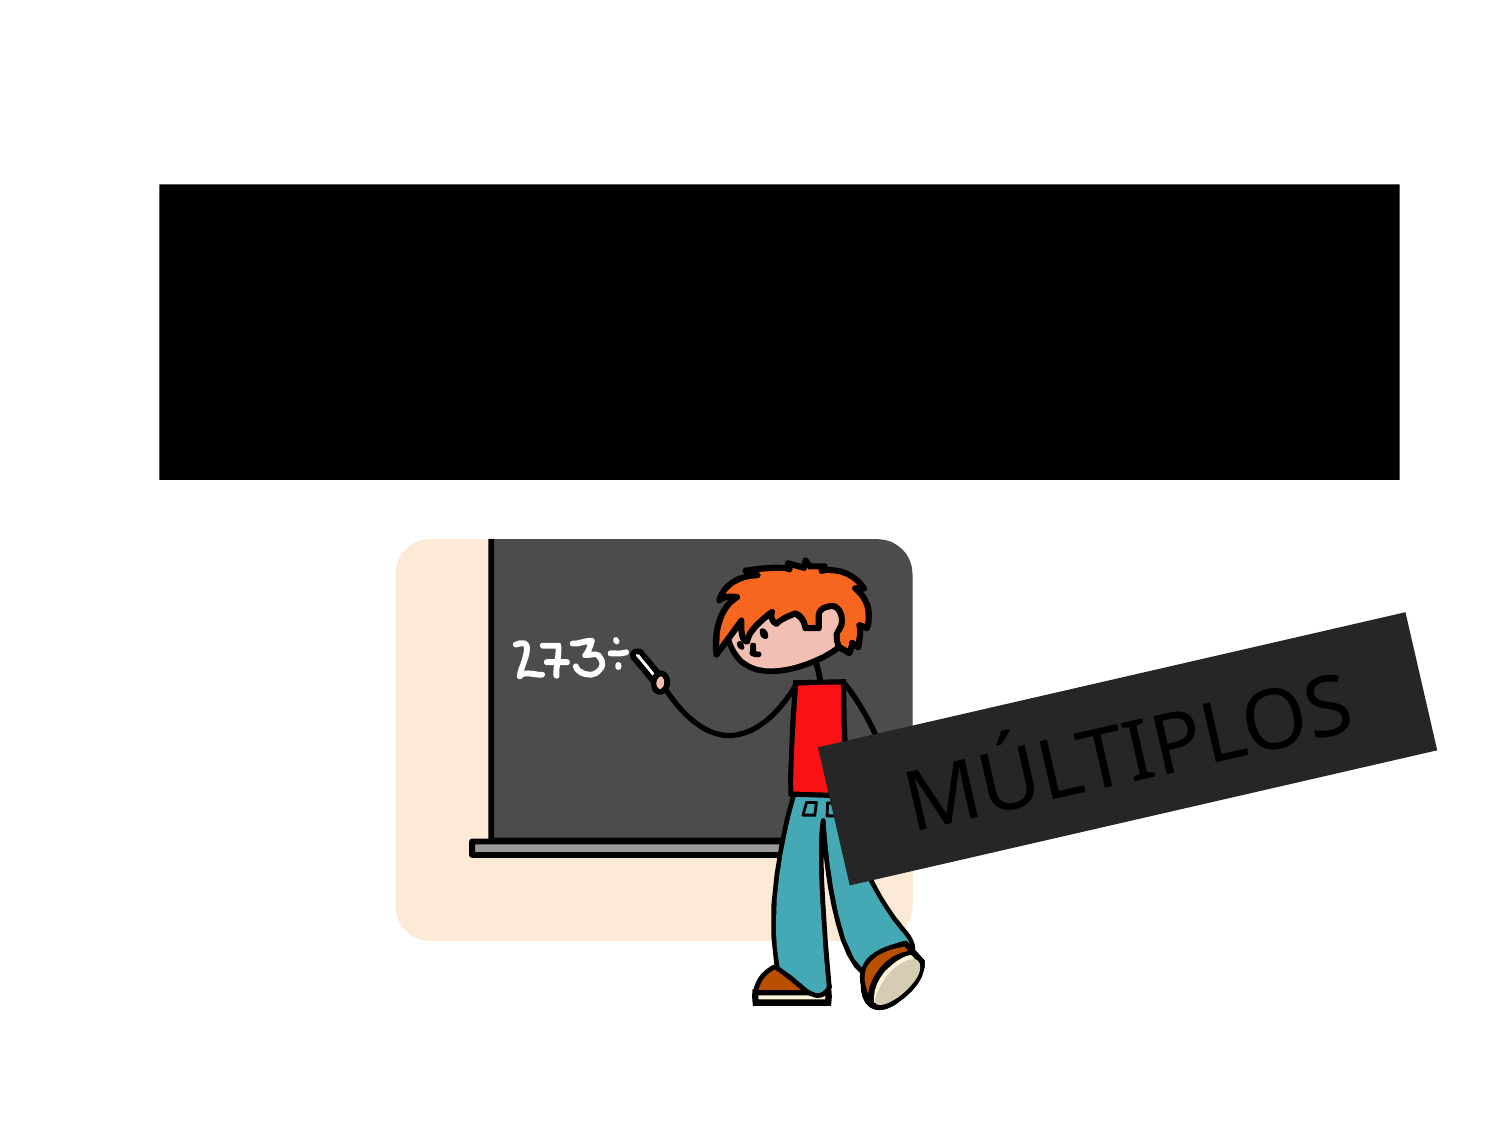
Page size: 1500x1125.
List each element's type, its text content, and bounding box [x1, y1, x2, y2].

picture [395, 538, 927, 1012]
text_box MÚLTIPLOS [817, 612, 1438, 886]
text_box DIVISIBILIDAD [159, 184, 1400, 480]
